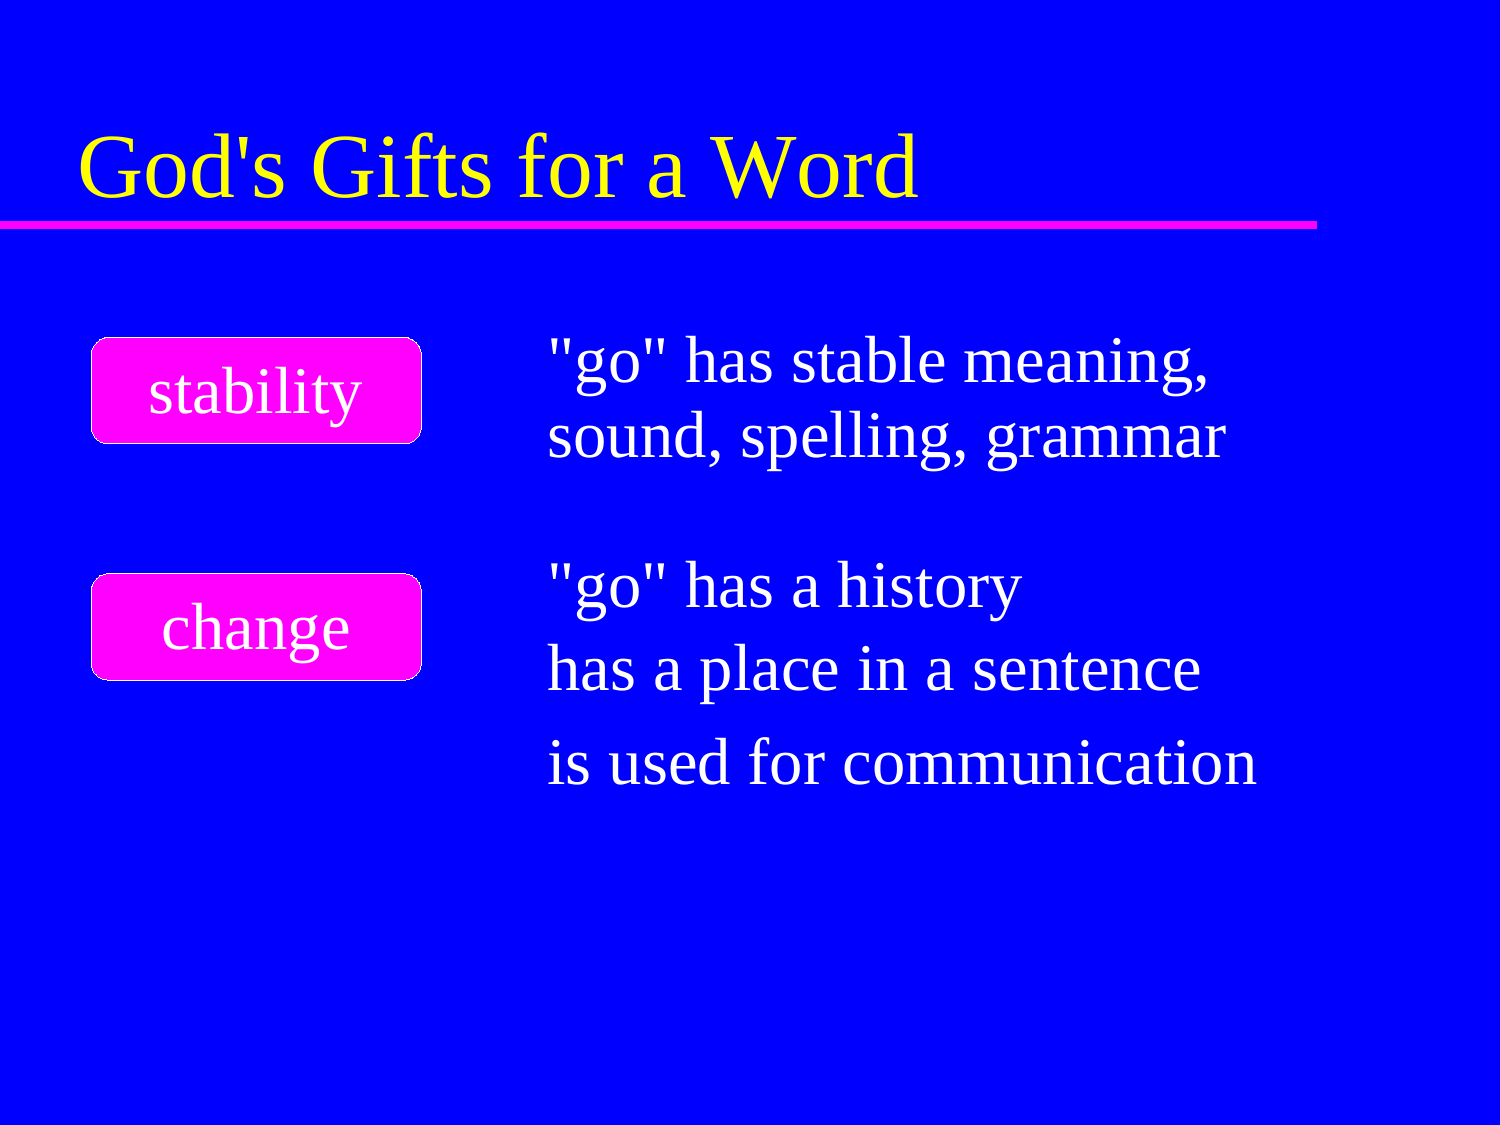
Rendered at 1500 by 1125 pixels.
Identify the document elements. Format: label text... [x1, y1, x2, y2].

text_box "go" has a history [532, 540, 1357, 623]
text_box "go" has stable meaning, sound, spelling, grammar [532, 316, 1357, 479]
text_box is used for communication [532, 717, 1357, 807]
text_box stability [91, 337, 422, 444]
title God's Gifts for a Word [62, 28, 1338, 225]
text_box has a place in a sentence [532, 623, 1357, 713]
text_box change [91, 573, 422, 681]
